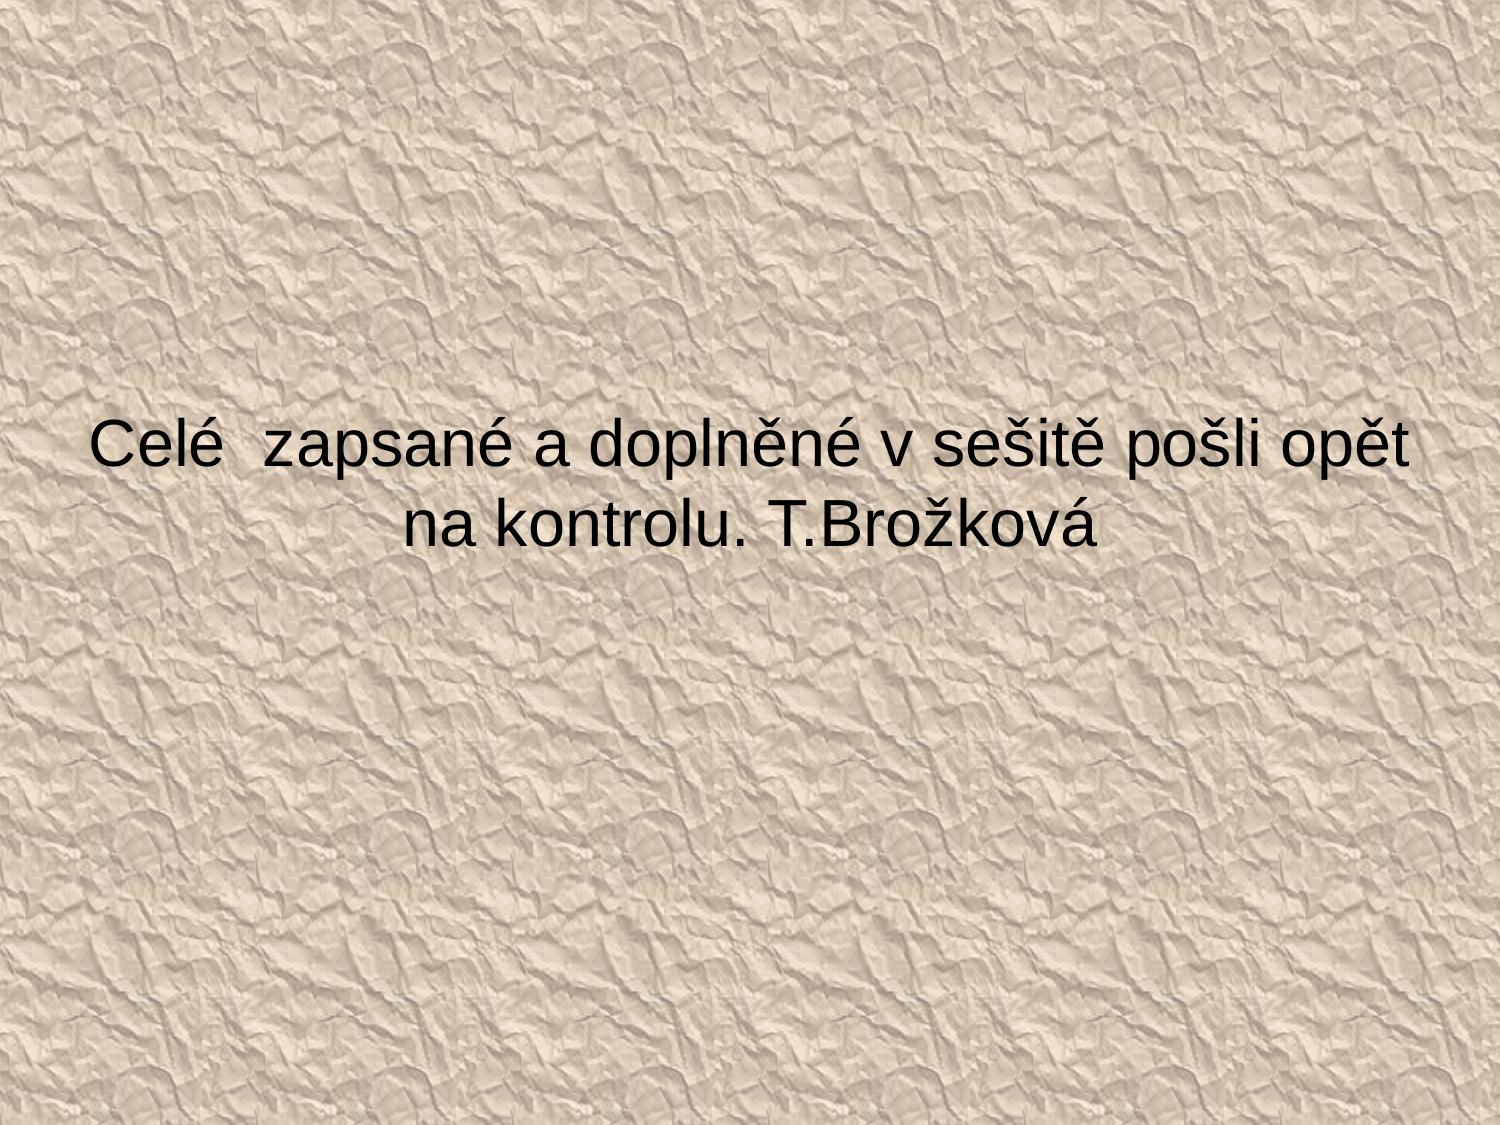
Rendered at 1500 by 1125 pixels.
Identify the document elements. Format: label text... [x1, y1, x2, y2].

text_box Celé zapsané a doplněné v sešitě pošli opět na kontrolu. T.Brožková [75, 44, 1425, 916]
